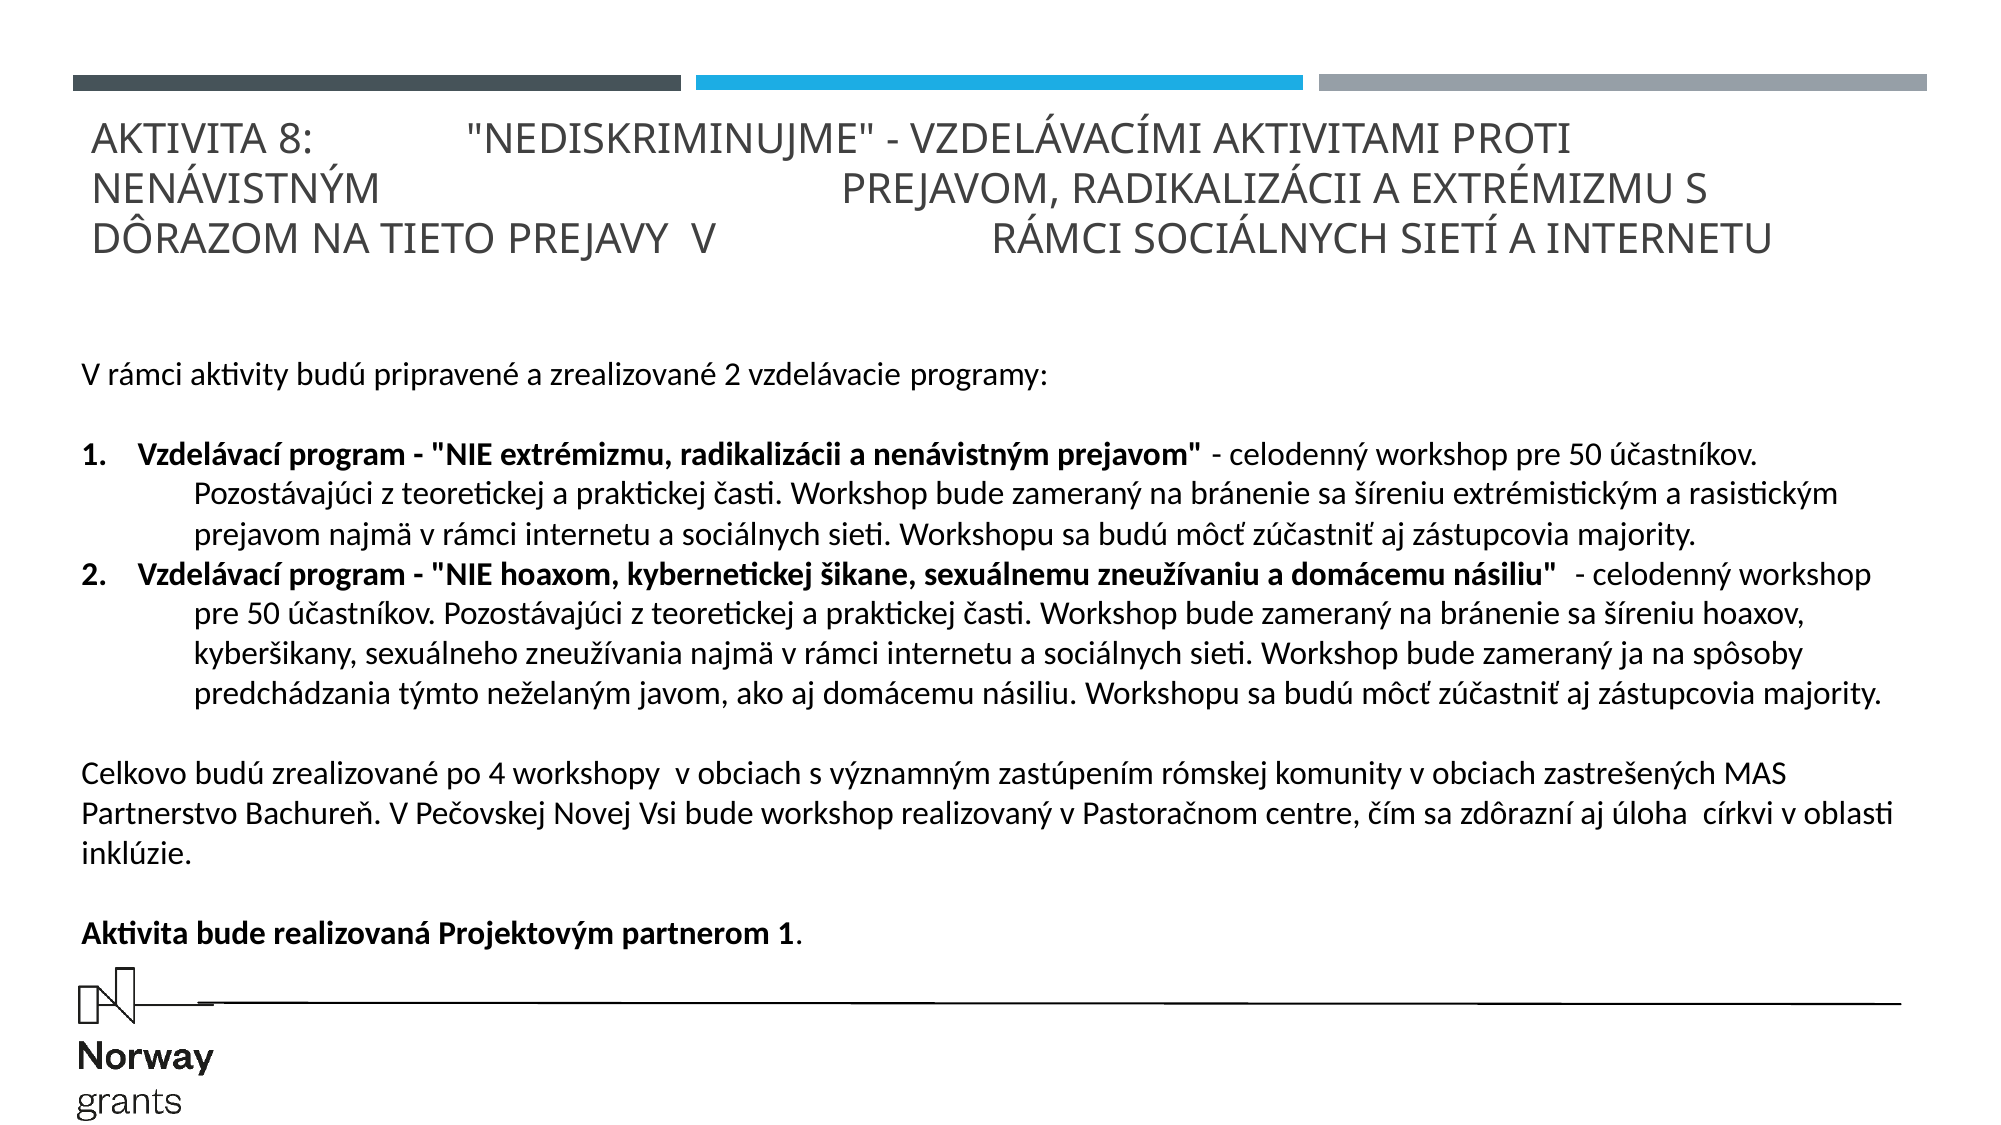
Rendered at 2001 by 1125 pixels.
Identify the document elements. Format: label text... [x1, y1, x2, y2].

title Aktivita 8: "Nediskriminujme" - vzdelávacími aktivitami proti nenávistným prejavom, radikalizácii a extrémizmu s dôrazom na tieto prejavy v rámci sociálnych sietí a internetu [76, 104, 1857, 268]
text_box V rámci aktivity budú pripravené a zrealizované 2 vzdelávacie programy: Vzdelávací program - "NIE extrémizmu, radikalizácii a nenávistným prejavom" - celodenný workshop pre 50 účastníkov. Pozostávajúci z teoretickej a praktickej časti. Workshop bude zameraný na bránenie sa šíreniu extrémistickým a rasistickým prejavom najmä v rámci internetu a sociálnych sieti. Workshopu sa budú môcť zúčastniť aj zástupcovia majority. Vzdelávací program - "NIE hoaxom, kybernetickej šikane, sexuálnemu zneužívaniu a domácemu násiliu" - celodenný workshop pre 50 účastníkov. Pozostávajúci z teoretickej a praktickej časti. Workshop bude zameraný na bránenie sa šíreniu hoaxov, kyberšikany, sexuálneho zneužívania najmä v rámci internetu a sociálnych sieti. Workshop bude zameraný ja na spôsoby predchádzania týmto neželaným javom, ako aj domácemu násiliu. Workshopu sa budú môcť zúčastniť aj zástupcovia majority. Celkovo budú zrealizované po 4 workshopy v obciach s významným zastúpením rómskej komunity v obciach zastrešených MAS Partnerstvo Bachureň. V Pečovskej Novej Vsi bude workshop realizovaný v Pastoračnom centre, čím sa zdôrazní aj úloha církvi v oblasti inklúzie. Aktivita bude realizovaná Projektovým partnerom 1. [66, 344, 1924, 966]
picture [76, 967, 214, 1121]
